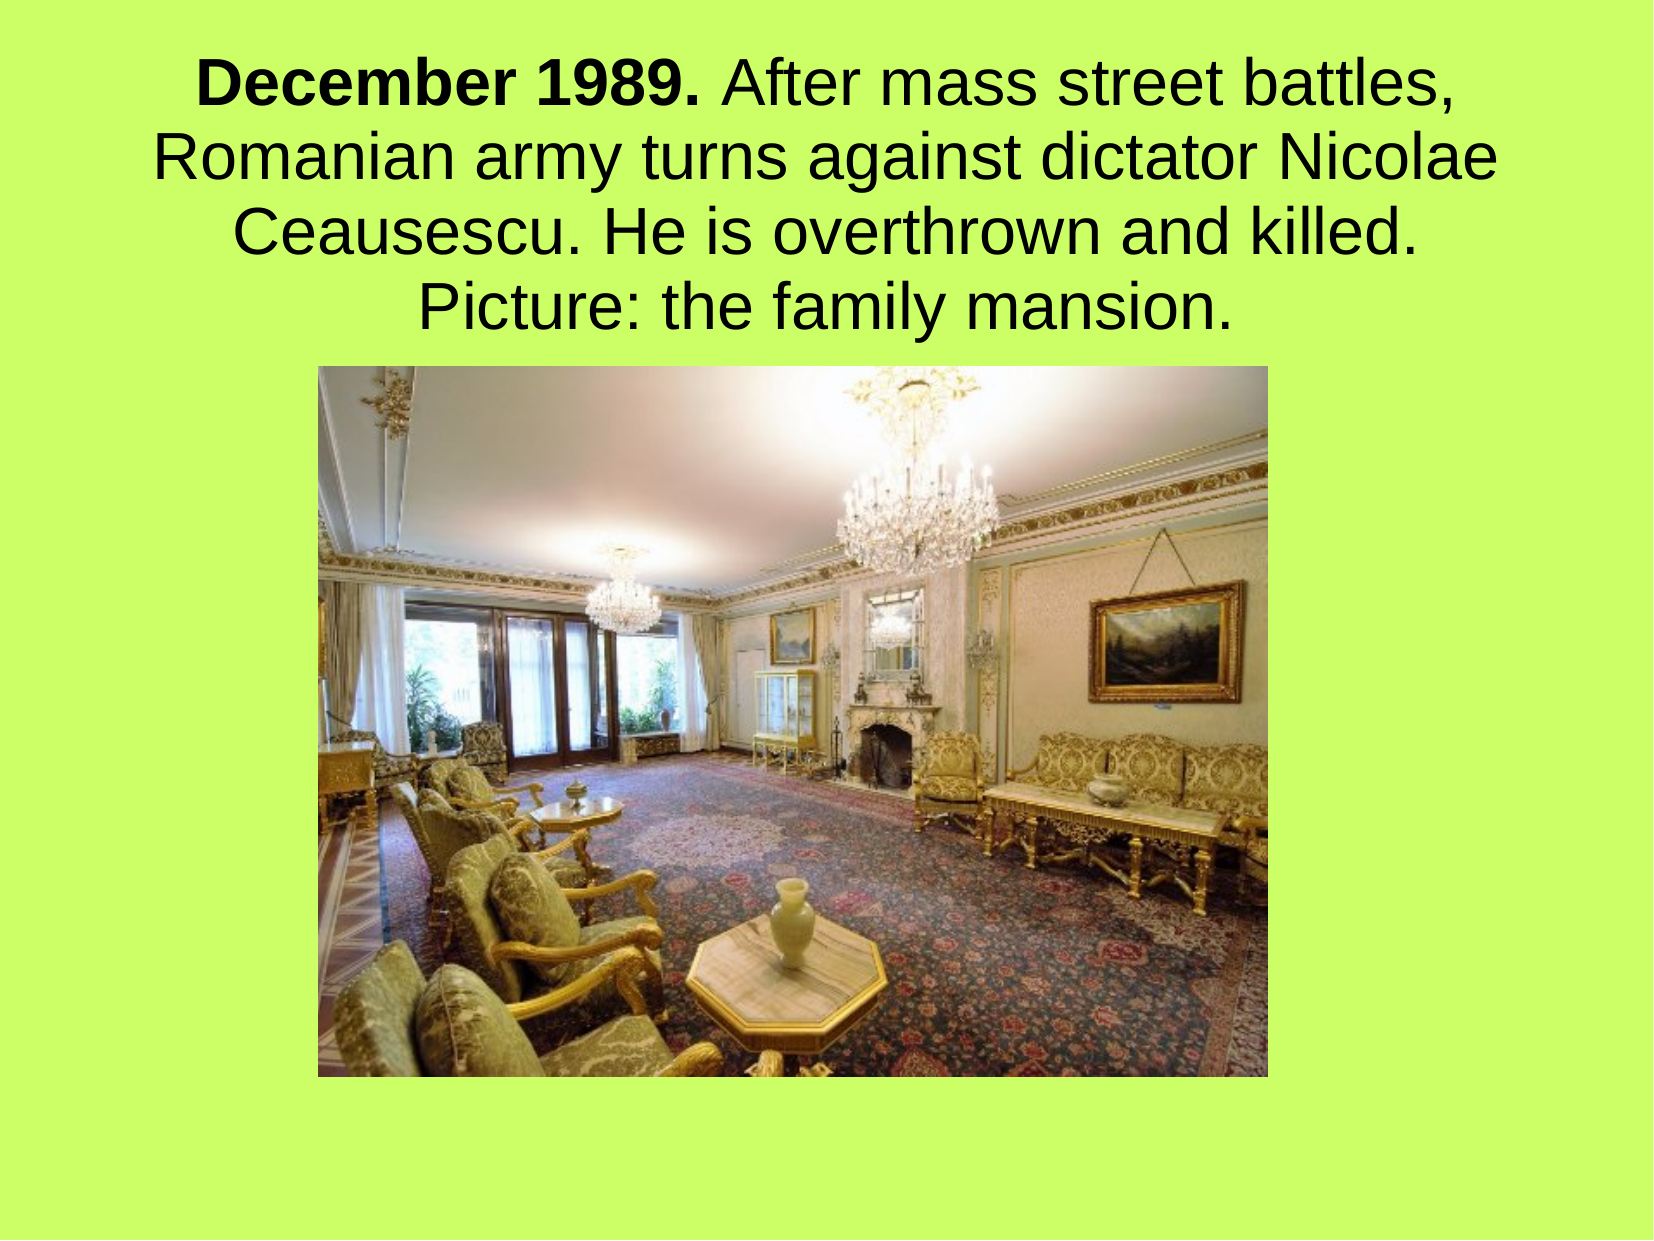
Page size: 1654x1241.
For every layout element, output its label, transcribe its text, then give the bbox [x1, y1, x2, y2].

title December 1989. After mass street battles, Romanian army turns against dictator Nicolae Ceausescu. He is overthrown and killed. Picture: the family mansion. [82, 44, 1571, 344]
picture [318, 366, 1268, 1077]
